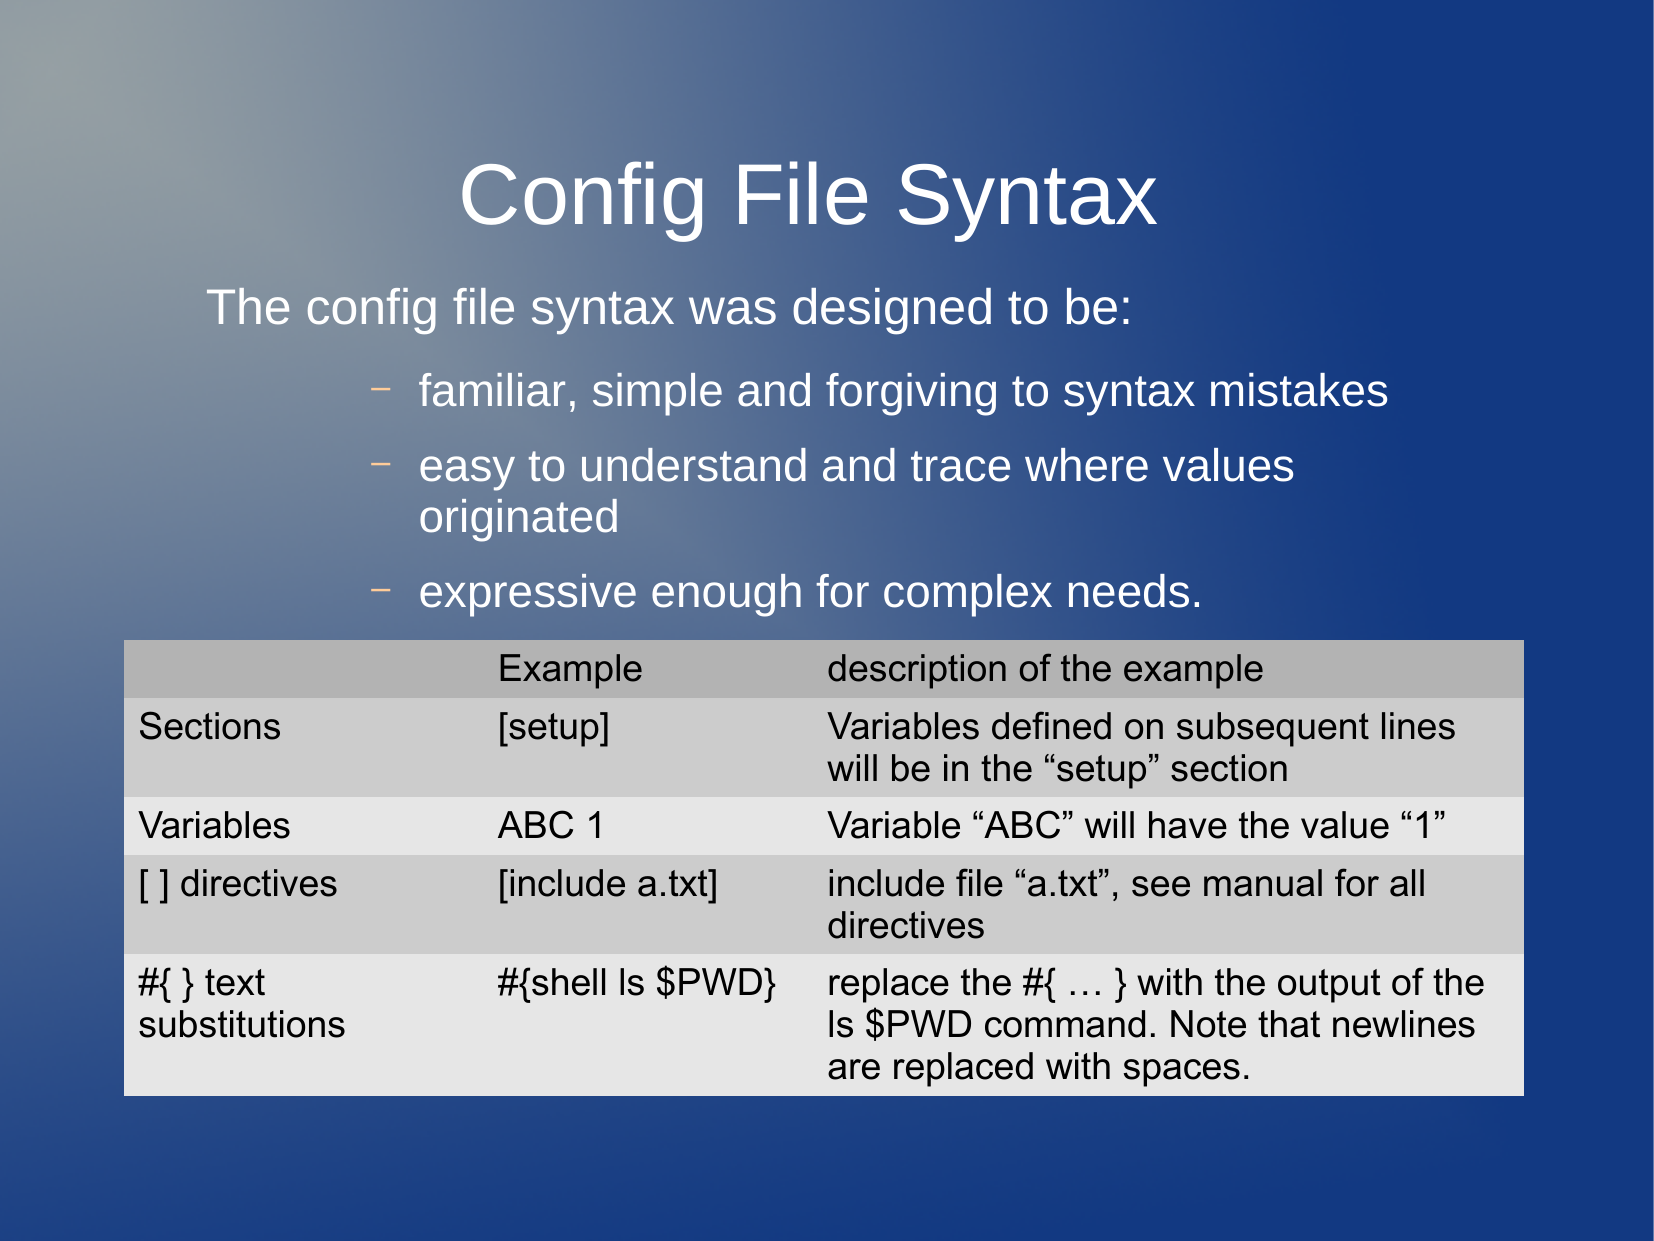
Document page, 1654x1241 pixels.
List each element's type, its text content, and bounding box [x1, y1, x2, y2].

table_cell [ ] directives [124, 855, 483, 954]
list The config file syntax was designed to be: familiar, simple and forgiving to syntax mistakes easy to understand and trace where values originated expressive enough for complex needs. [135, 279, 1494, 631]
table_cell replace the #{ … } with the output of the ls $PWD command. Note that newlines are replaced with spaces. [813, 954, 1524, 1096]
table_cell Variable “ABC” will have the value “1” [813, 797, 1524, 855]
table_cell Sections [124, 698, 483, 797]
table_cell #{shell ls $PWD} [483, 954, 813, 1096]
table_cell #{ } text substitutions [124, 954, 483, 1096]
table_header [124, 640, 483, 698]
table_header description of the example [813, 640, 1524, 698]
table_cell Variables [124, 797, 483, 855]
table_cell ABC 1 [483, 797, 813, 855]
table_cell [setup] [483, 698, 813, 797]
table_cell Variables defined on subsequent lines will be in the “setup” section [813, 698, 1524, 797]
table_header Example [483, 640, 813, 698]
title Config File Syntax [82, 90, 1536, 298]
picture [0, 0, 1654, 1241]
table_cell include file “a.txt”, see manual for all directives [813, 855, 1524, 954]
table_cell [include a.txt] [483, 855, 813, 954]
